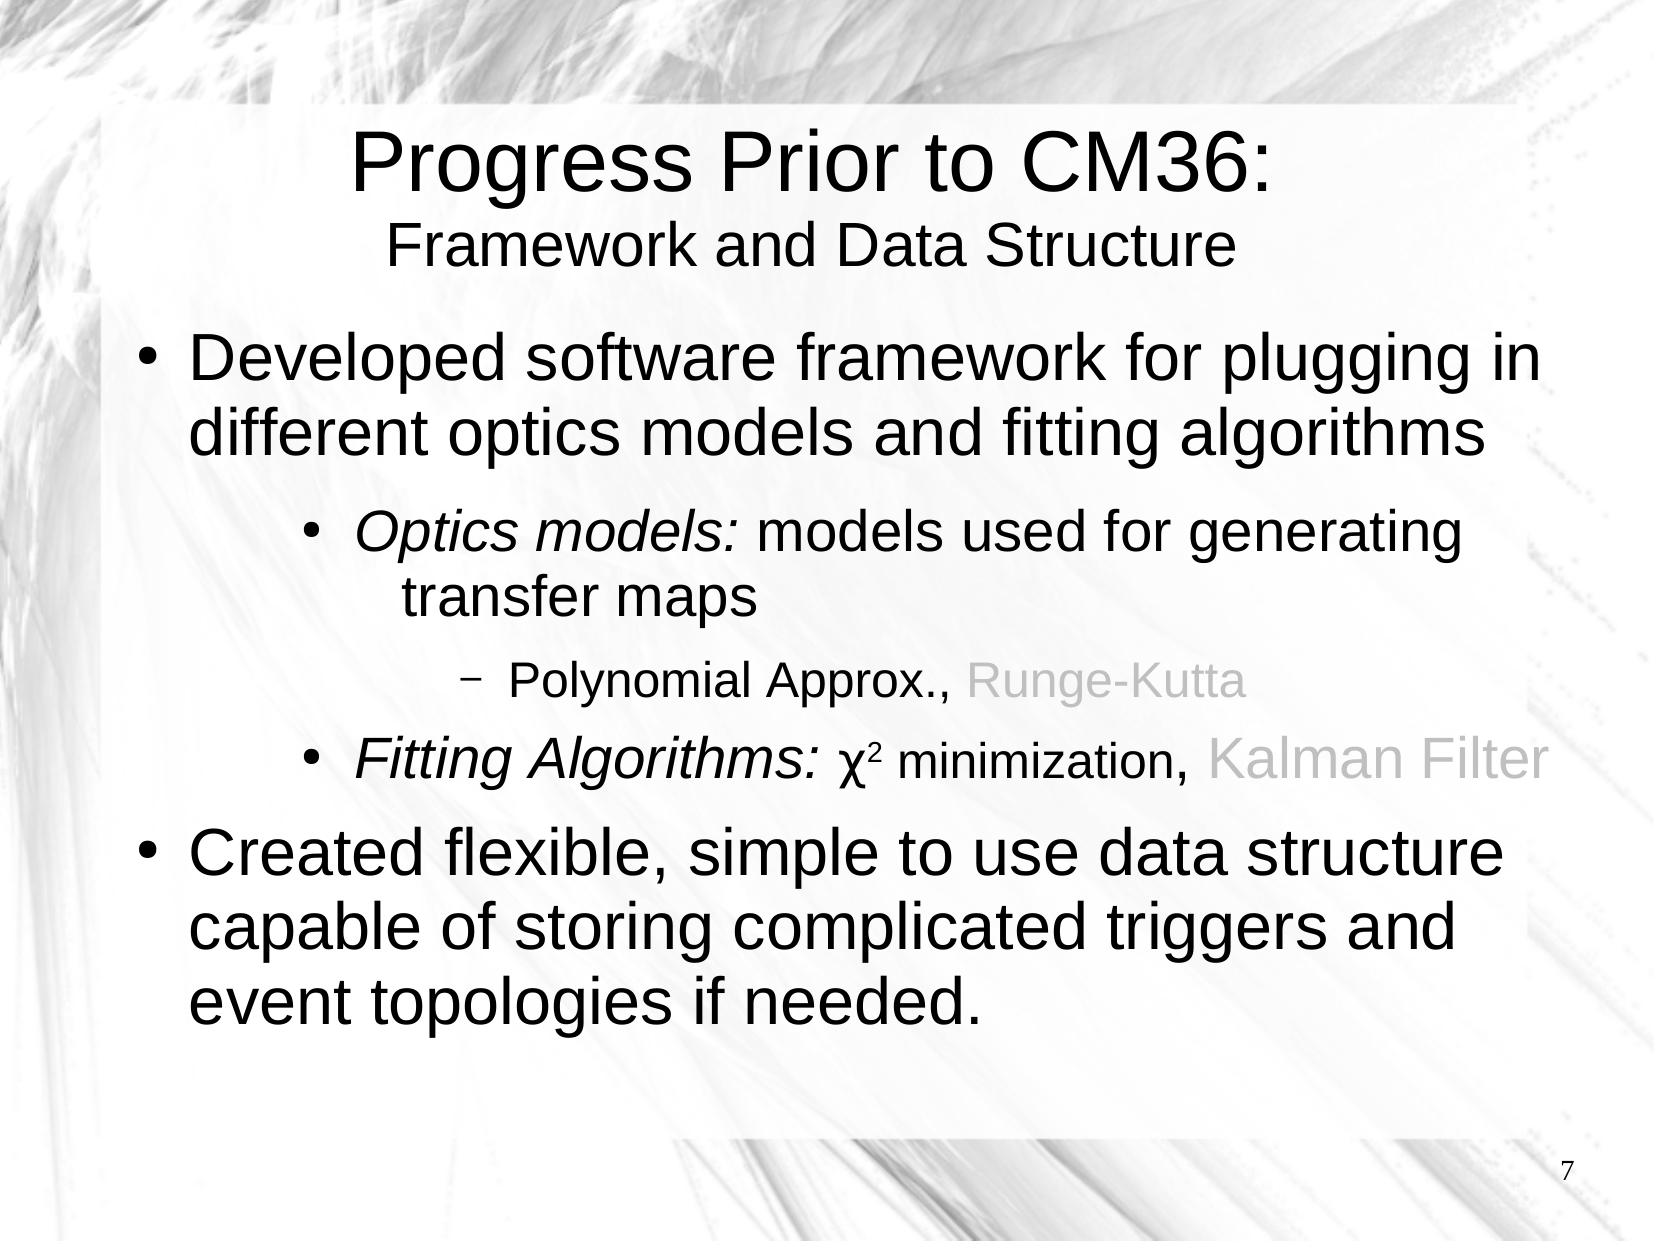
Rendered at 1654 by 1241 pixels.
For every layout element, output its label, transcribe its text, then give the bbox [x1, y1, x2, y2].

list Developed software framework for plugging in different optics models and fitting algorithms Optics models: models used for generating transfer maps Polynomial Approx., Runge-Kutta Fitting Algorithms: χ2 minimization, Kalman Filter Created flexible, simple to use data structure capable of storing complicated triggers and event topologies if needed. [118, 319, 1571, 1139]
title Progress Prior to CM36: Framework and Data Structure [118, 112, 1506, 281]
picture [0, 0, 1654, 1241]
